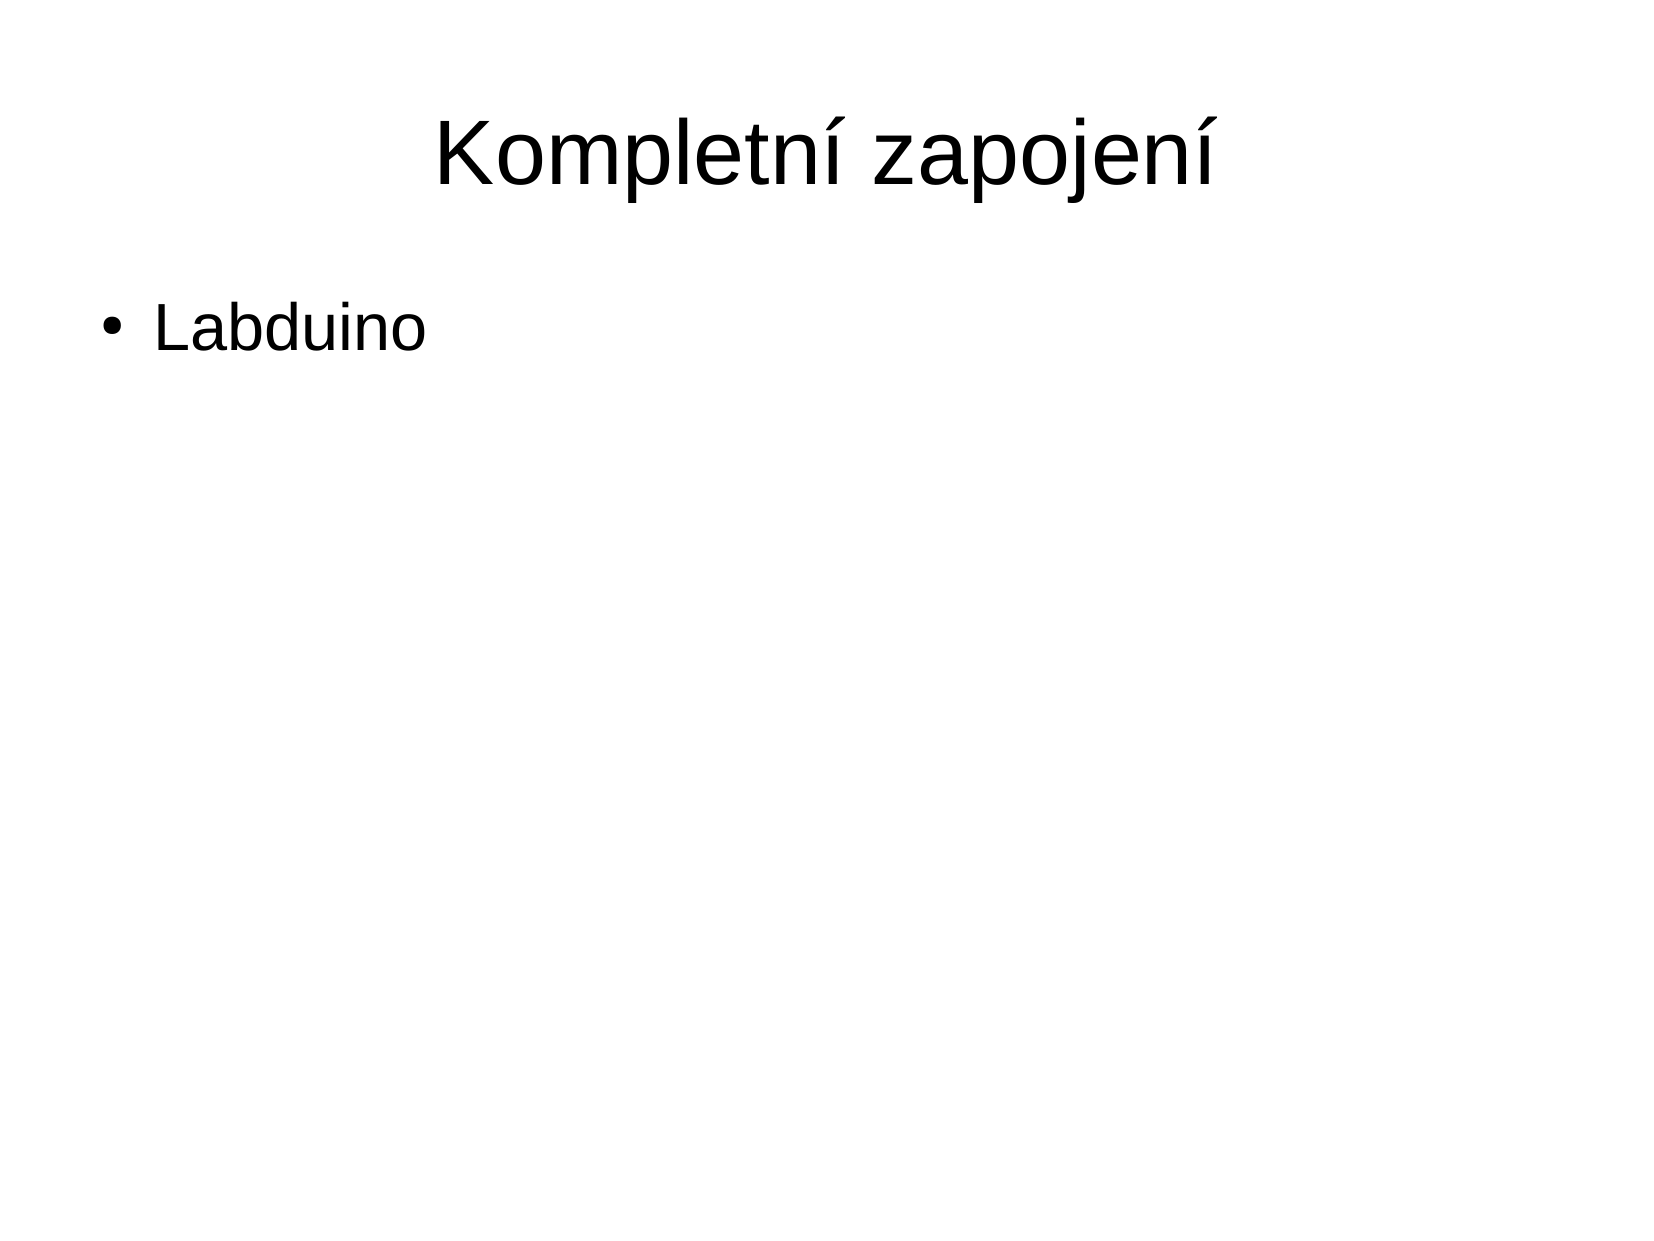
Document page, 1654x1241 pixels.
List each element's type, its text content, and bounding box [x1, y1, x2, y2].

title Kompletní zapojení [82, 49, 1571, 257]
list Labduino [82, 290, 1571, 1109]
